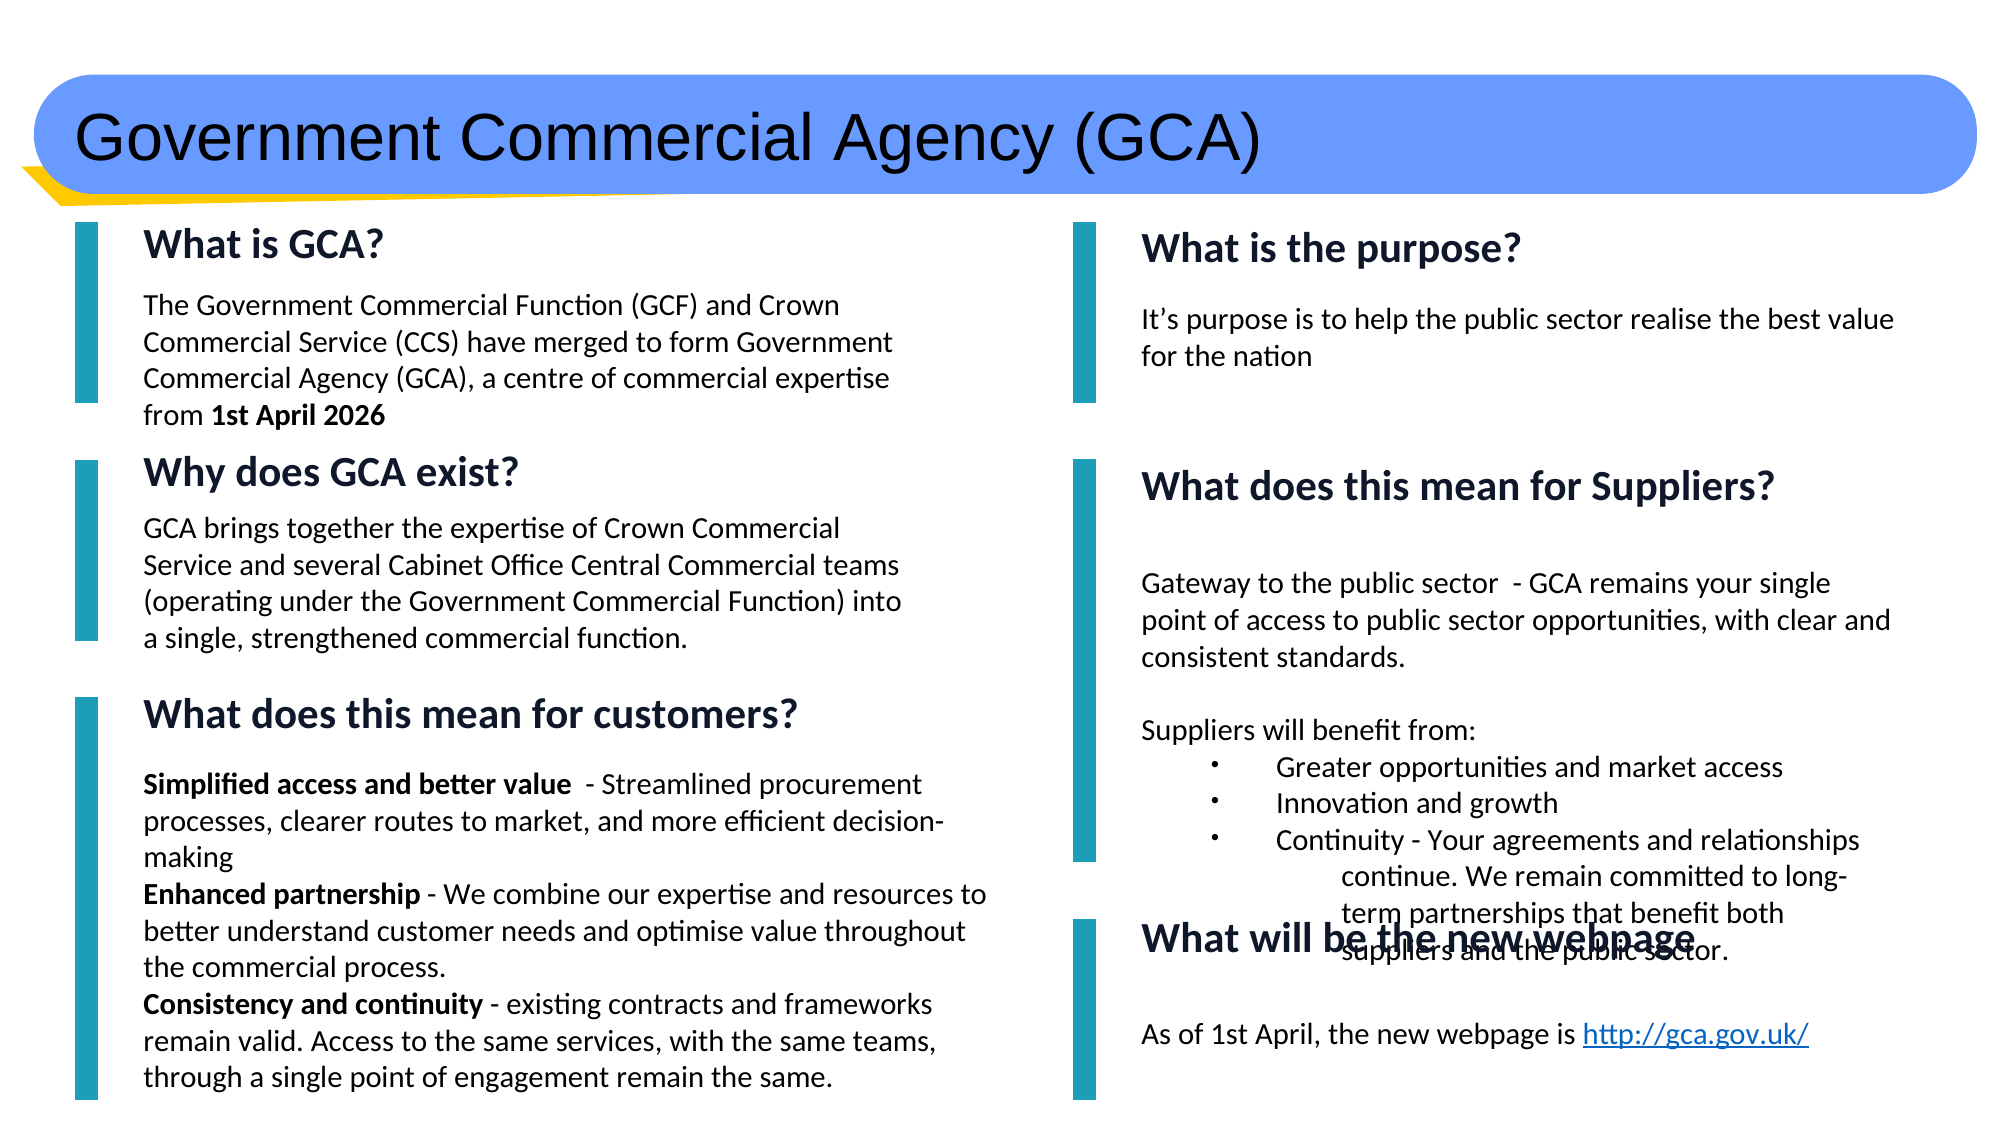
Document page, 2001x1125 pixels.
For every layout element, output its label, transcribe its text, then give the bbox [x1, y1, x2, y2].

text_box Simplified access and better value - Streamlined procurement processes, clearer routes to market, and more efficient decision-making Enhanced partnership - We combine our expertise and resources to better understand customer needs and optimise value throughout the commercial process. Consistency and continuity - existing contracts and frameworks remain valid. Access to the same services, with the same teams, through a single point of engagement remain the same. [128, 746, 1020, 1111]
text_box What does this mean for customers? [128, 678, 918, 738]
text_box What does this mean for Suppliers? [1126, 449, 1916, 509]
text_box GCA brings together the expertise of Crown Commercial Service and several Cabinet Office Central Commercial teams (operating under the Government Commercial Function) into a single, strengthened commercial function. [128, 495, 918, 667]
text_box [1073, 459, 1096, 862]
text_box [75, 222, 98, 403]
text_box What is the purpose? [1126, 211, 1957, 271]
title Government Commercial Agency (GCA) [74, 94, 1647, 182]
text_box The Government Commercial Function (GCF) and Crown Commercial Service (CCS) have merged to form Government Commercial Agency (GCA), a centre of commercial expertise from 1st April 2026 [128, 277, 918, 418]
text_box It’s purpose is to help the public sector realise the best value for the nation [1126, 291, 1916, 369]
text_box Why does GCA exist? [128, 435, 918, 495]
text_box [1073, 222, 1096, 403]
text_box What is GCA? [128, 208, 918, 268]
text_box [1073, 919, 1096, 1100]
text_box Gateway to the public sector - GCA remains your single point of access to public sector opportunities, with clear and consistent standards. Suppliers will benefit from: Greater opportunities and market access Innovation and growth Continuity - Your agreements and relationships continue. We remain committed to long-term partnerships that benefit both suppliers and the public sector. [1126, 556, 1916, 902]
text_box What will be the new webpage [1126, 902, 1916, 962]
text_box As of 1st April, the new webpage is http://gca.gov.uk/ [1126, 993, 1916, 1071]
text_box [75, 697, 98, 1100]
text_box [75, 460, 98, 641]
